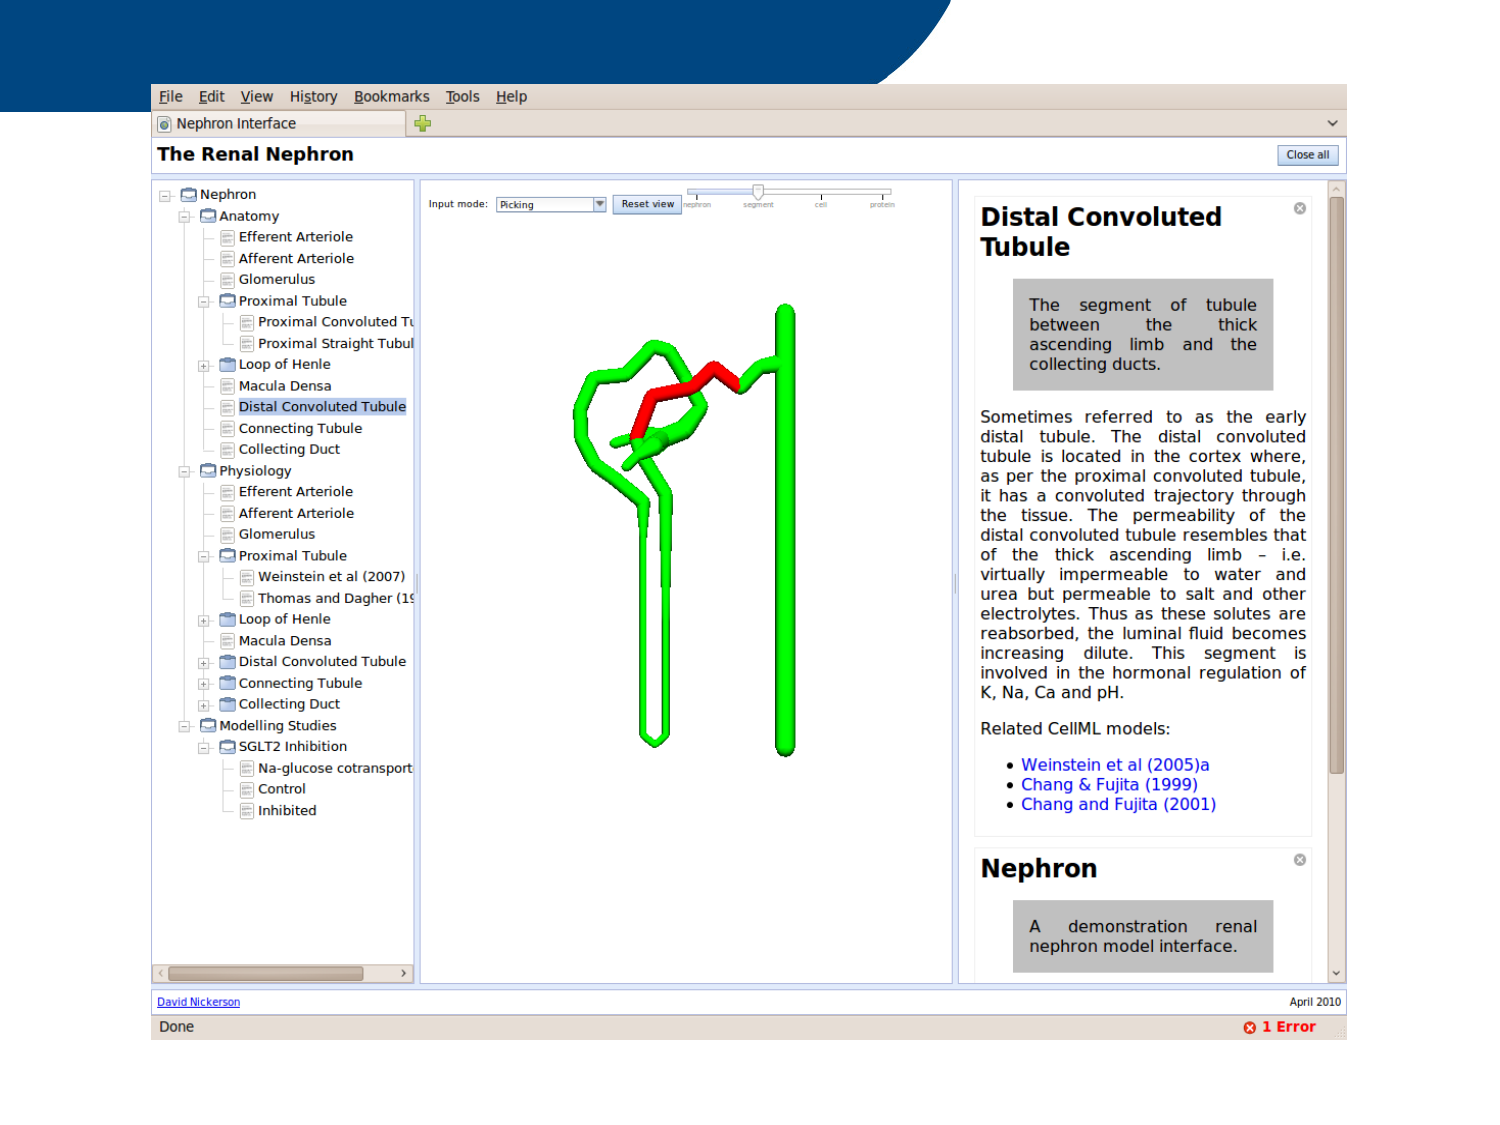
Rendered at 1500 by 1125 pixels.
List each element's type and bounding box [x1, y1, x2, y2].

picture [0, 0, 1347, 1040]
